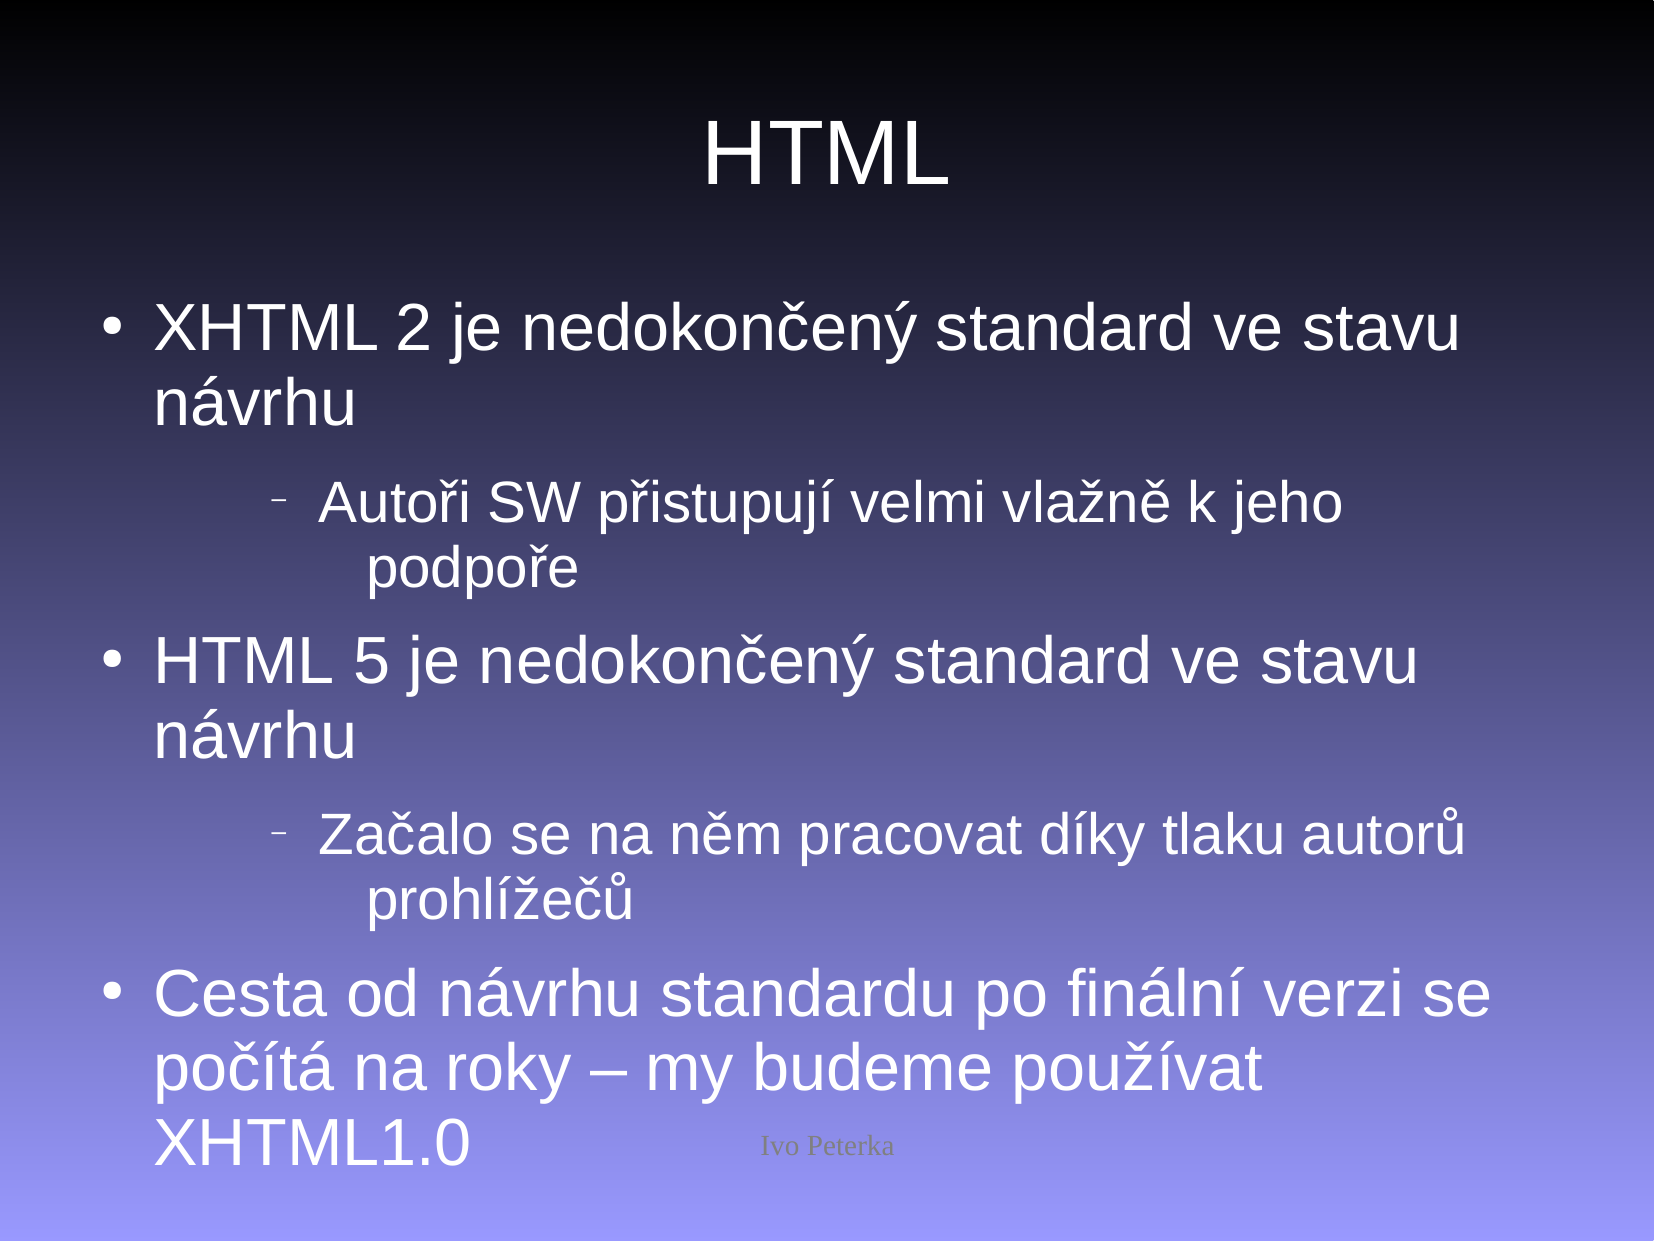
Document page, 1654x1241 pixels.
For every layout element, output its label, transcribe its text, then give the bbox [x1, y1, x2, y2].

title HTML [82, 49, 1571, 257]
list XHTML 2 je nedokončený standard ve stavu návrhu Autoři SW přistupují velmi vlažně k jeho podpoře HTML 5 je nedokončený standard ve stavu návrhu Začalo se na něm pracovat díky tlaku autorů prohlížečů Cesta od návrhu standardu po finální verzi se počítá na roky – my budeme používat XHTML1.0 [82, 290, 1571, 1180]
